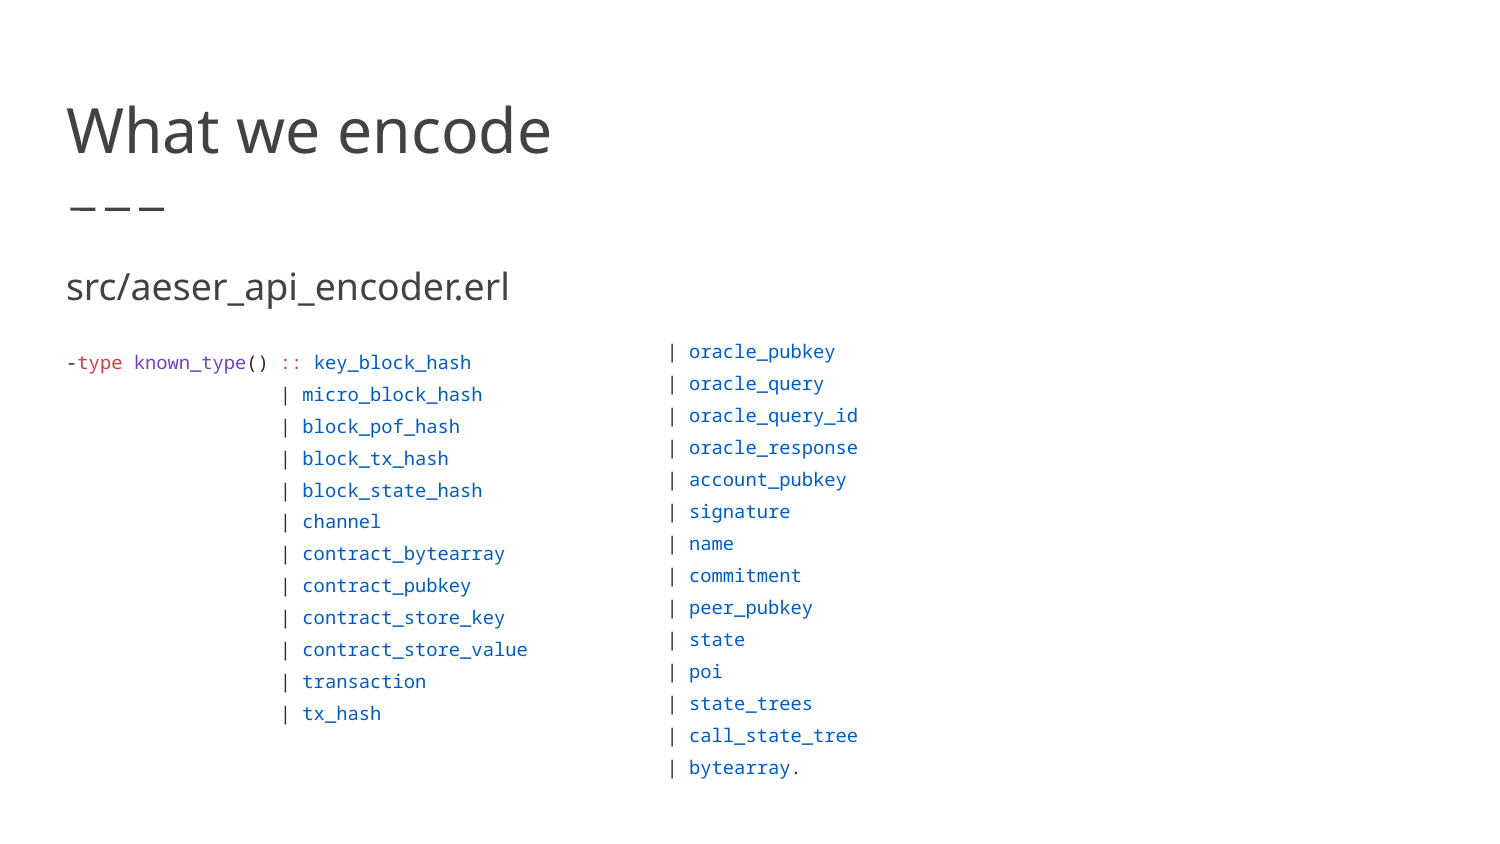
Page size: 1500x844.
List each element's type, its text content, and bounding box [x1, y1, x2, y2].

title What we encode [51, 61, 1449, 182]
list | oracle_pubkey | oracle_query | oracle_query_id | oracle_response | account_pubkey | signature | name | commitment | peer_pubkey | state | poi | state_trees | call_state_tree | bytearray. [437, 293, 875, 702]
list src/aeser_api_encoder.erl -type known_type() :: key_block_hash | micro_block_hash | block_pof_hash | block_tx_hash | block_state_hash | channel | contract_bytearray | contract_pubkey | contract_store_key | contract_store_value | transaction | tx_hash [51, 240, 693, 831]
